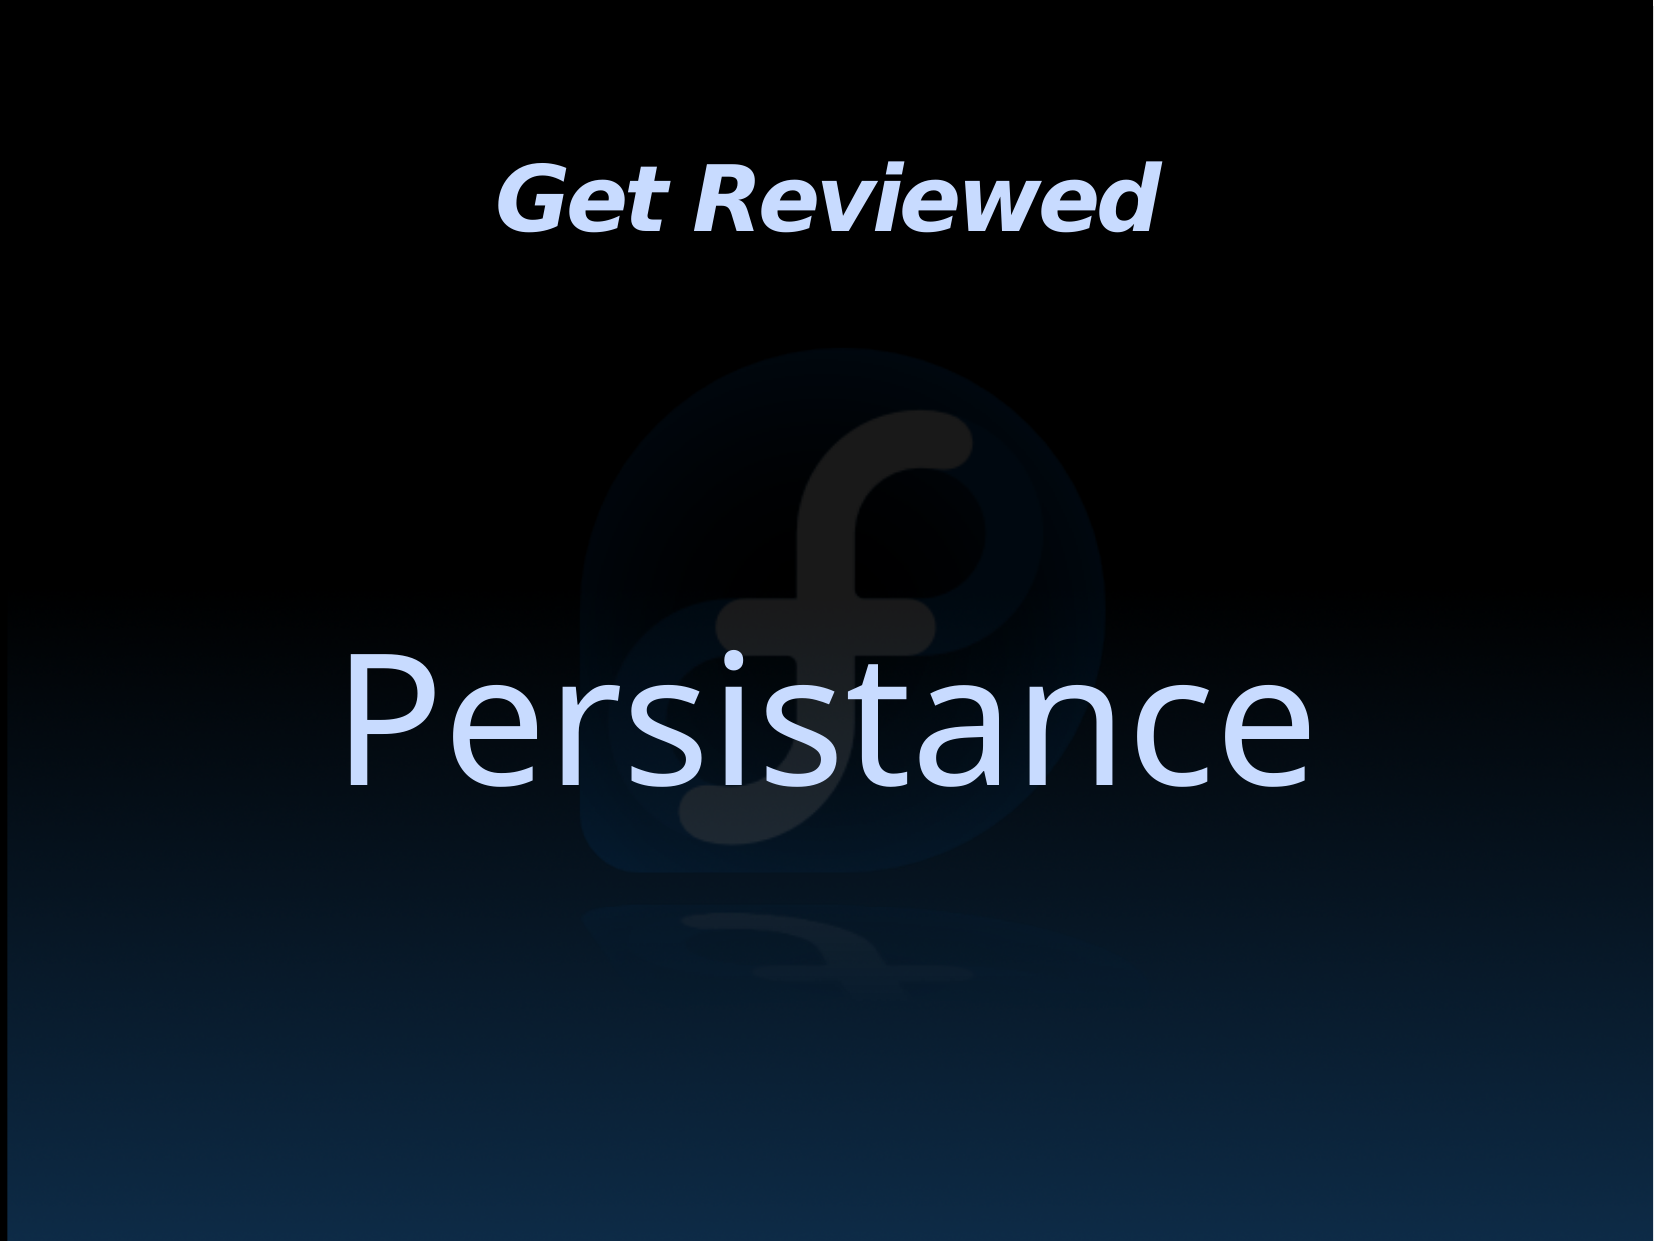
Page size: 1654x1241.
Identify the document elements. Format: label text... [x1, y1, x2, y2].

picture [7, 6, 1654, 1241]
title Get Reviewed [82, 96, 1576, 304]
subtitle Persistance [82, 375, 1571, 1054]
